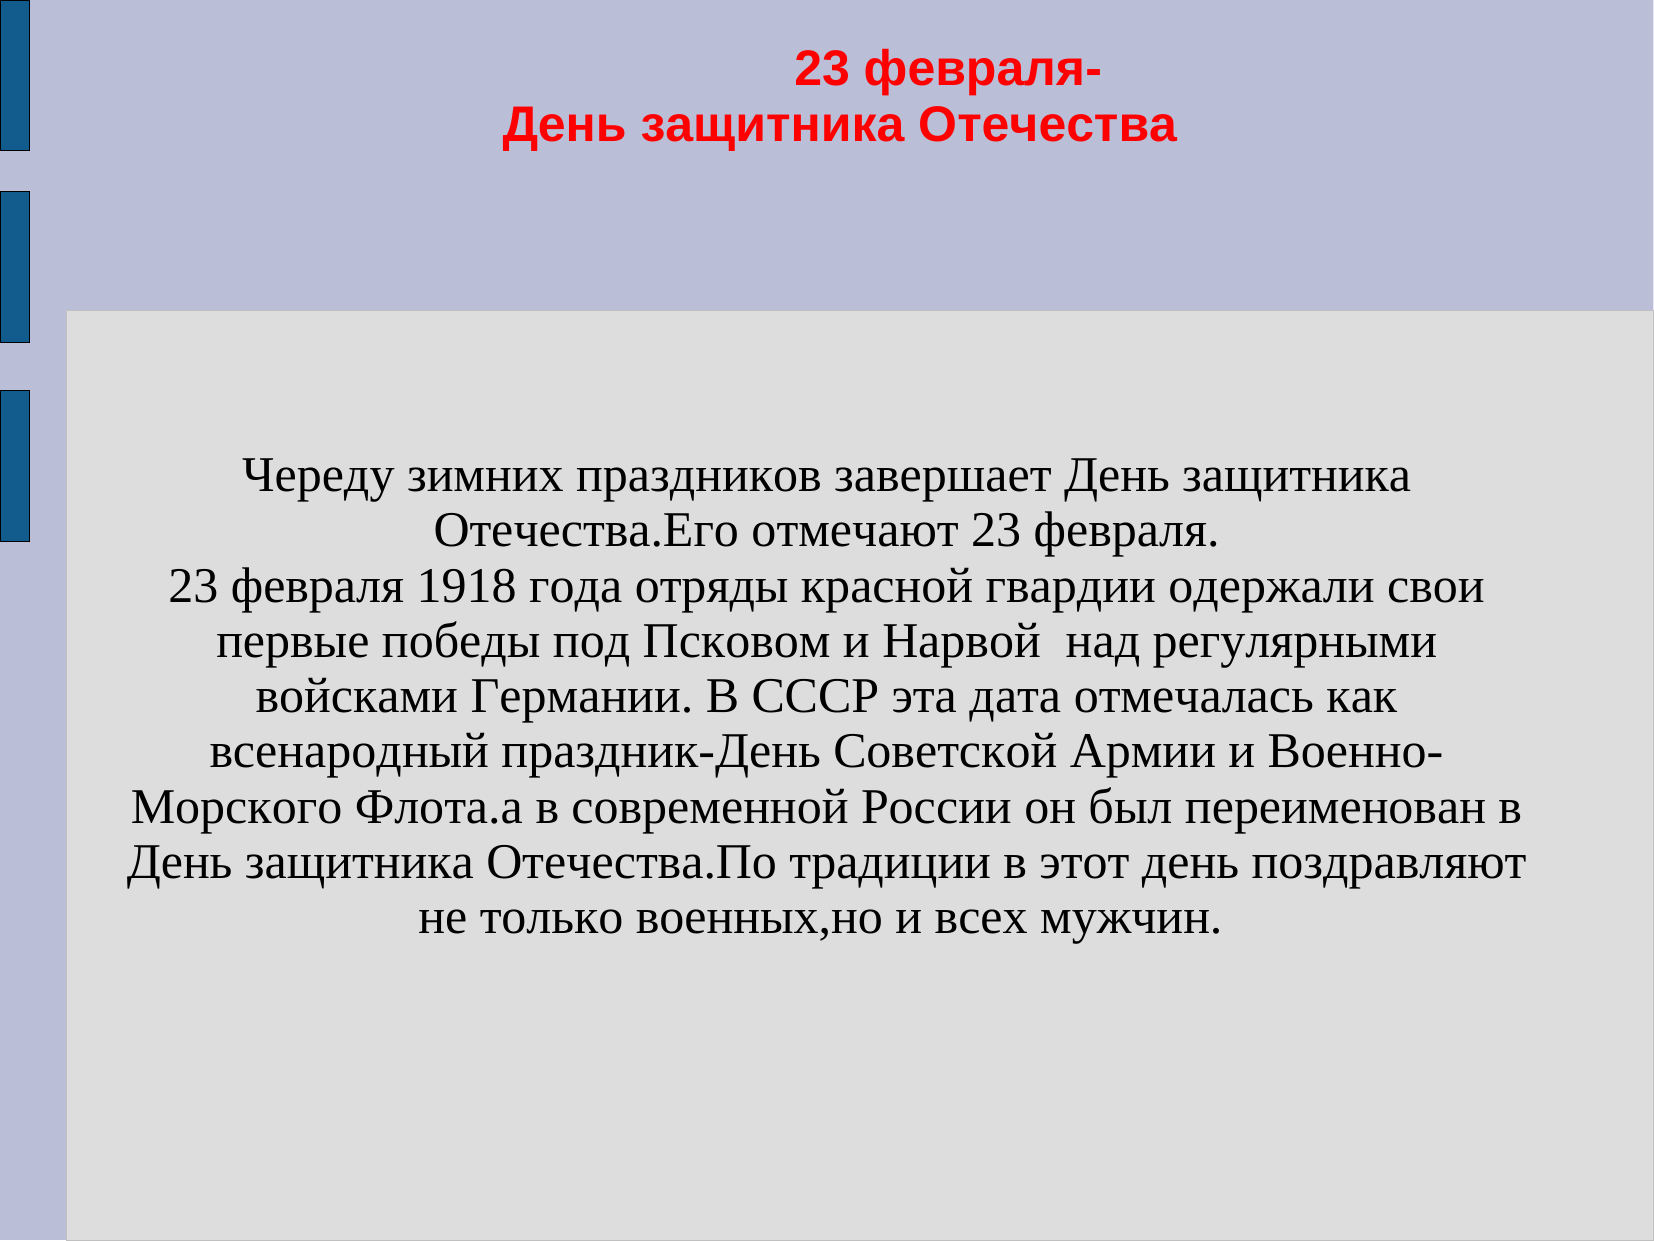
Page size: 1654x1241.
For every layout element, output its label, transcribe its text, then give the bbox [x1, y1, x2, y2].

subtitle Череду зимних праздников завершает День защитника Отечества.Его отмечают 23 февраля. 23 февраля 1918 года отряды красной гвардии одержали свои первые победы под Псковом и Нарвой над регулярными войсками Германии. В СССР эта дата отмечалась как всенародный праздник-День Советской Армии и Военно-Морского Флота.а в современной России он был переименован в День защитника Отечества.По традиции в этот день поздравляют не только военных,но и всех мужчин. [124, 248, 1530, 1144]
title 23 февраля- День защитника Отечества [91, 27, 1553, 166]
